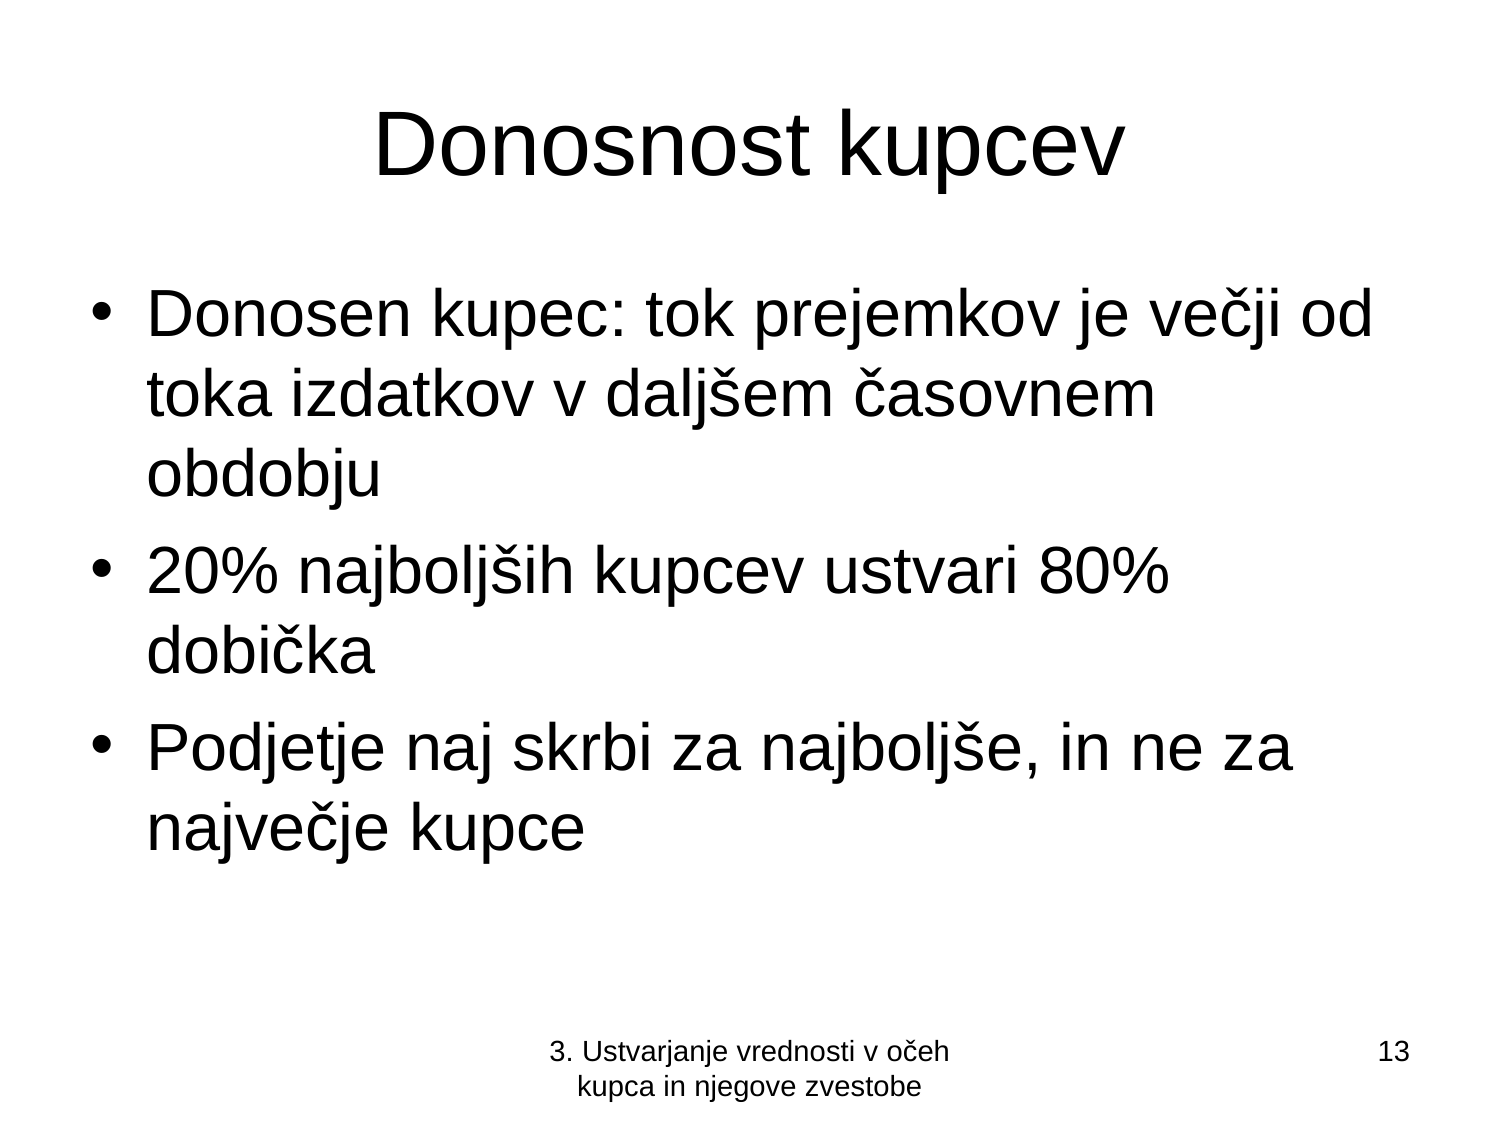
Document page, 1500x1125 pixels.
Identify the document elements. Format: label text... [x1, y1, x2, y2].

list Donosen kupec: tok prejemkov je večji od toka izdatkov v daljšem časovnem obdobju 20% najboljših kupcev ustvari 80% dobička Podjetje naj skrbi za najboljše, in ne za največje kupce [75, 262, 1426, 1006]
text_box 3. Ustvarjanje vrednosti v očeh kupca in njegove zvestobe [512, 1024, 988, 1103]
title Donosnost kupcev [75, 45, 1426, 233]
text_box <number> [1074, 1024, 1426, 1103]
